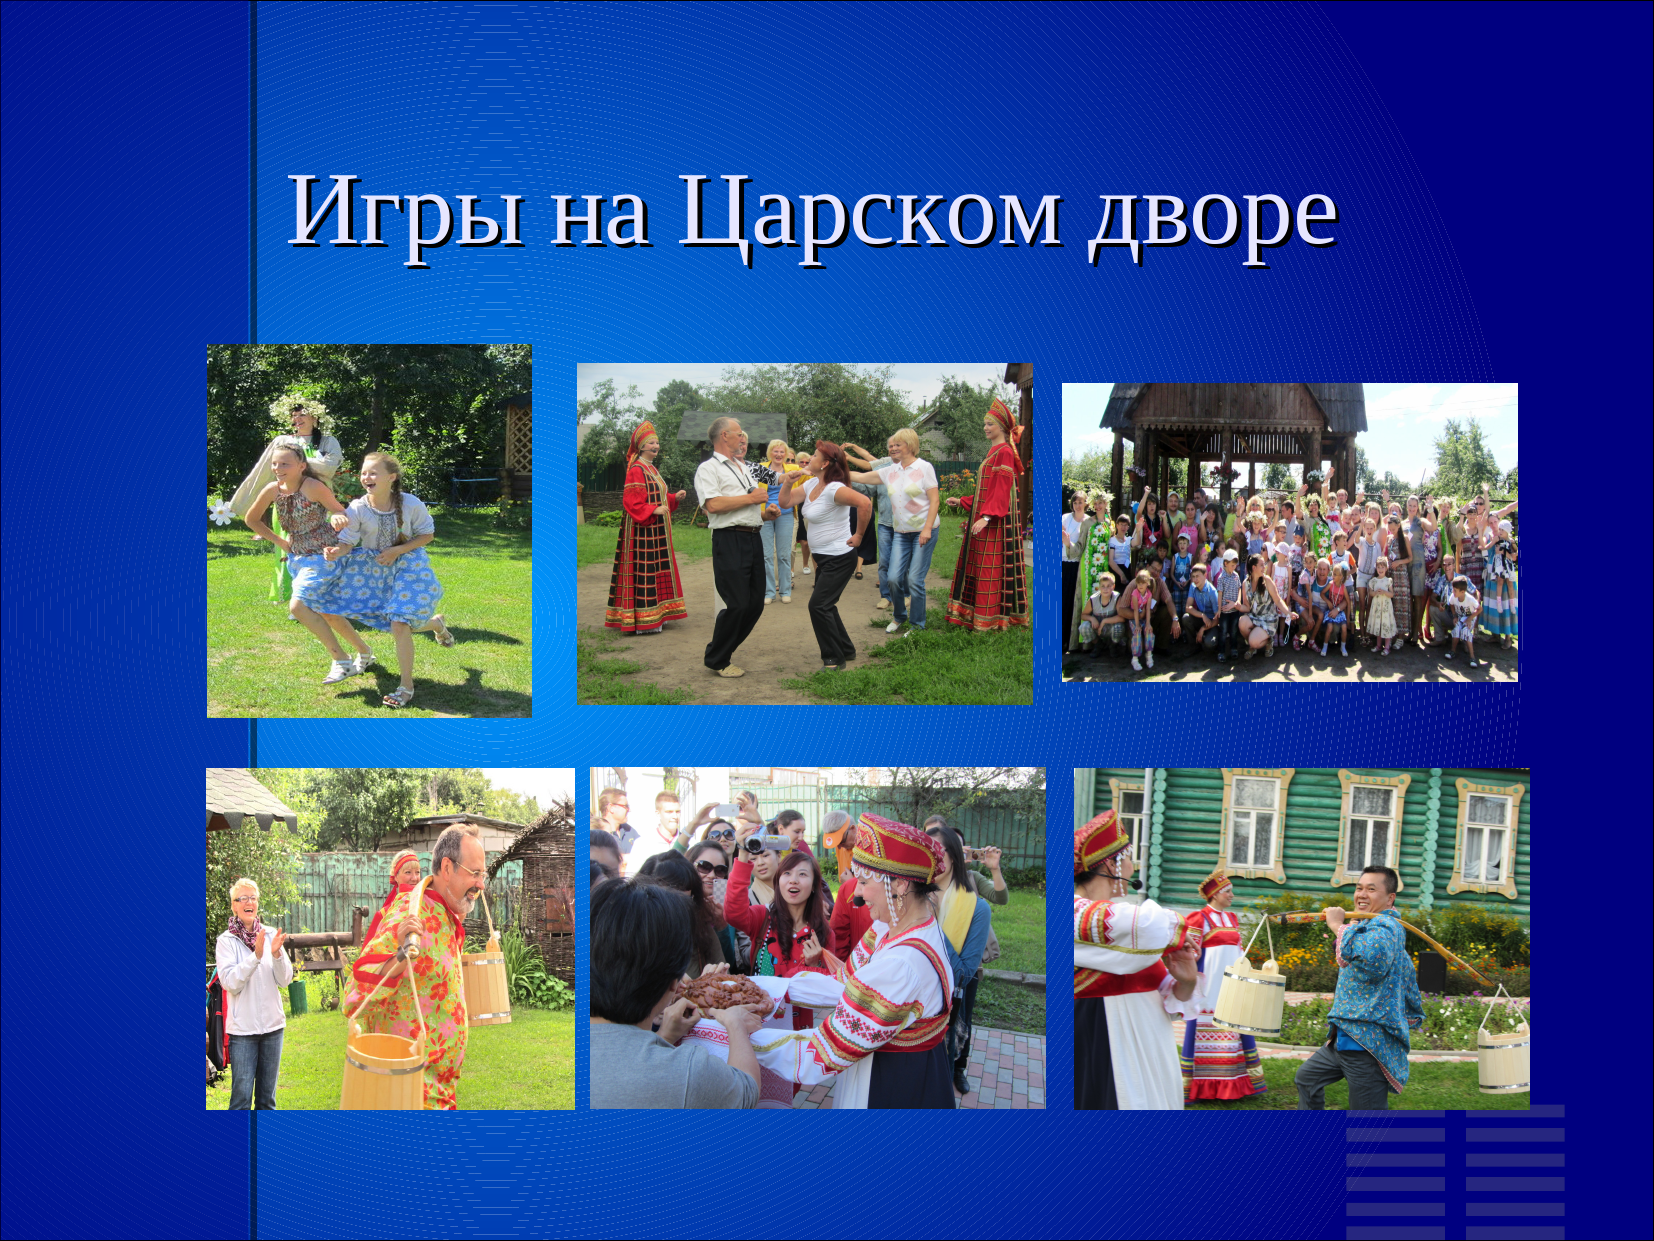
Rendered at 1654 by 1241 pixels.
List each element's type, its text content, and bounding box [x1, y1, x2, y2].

picture [206, 768, 575, 1110]
title Игры на Царском дворе [119, 104, 1533, 312]
picture [590, 767, 1046, 1109]
picture [207, 344, 532, 718]
picture [1062, 383, 1518, 682]
picture [1074, 768, 1530, 1110]
picture [577, 363, 1033, 705]
